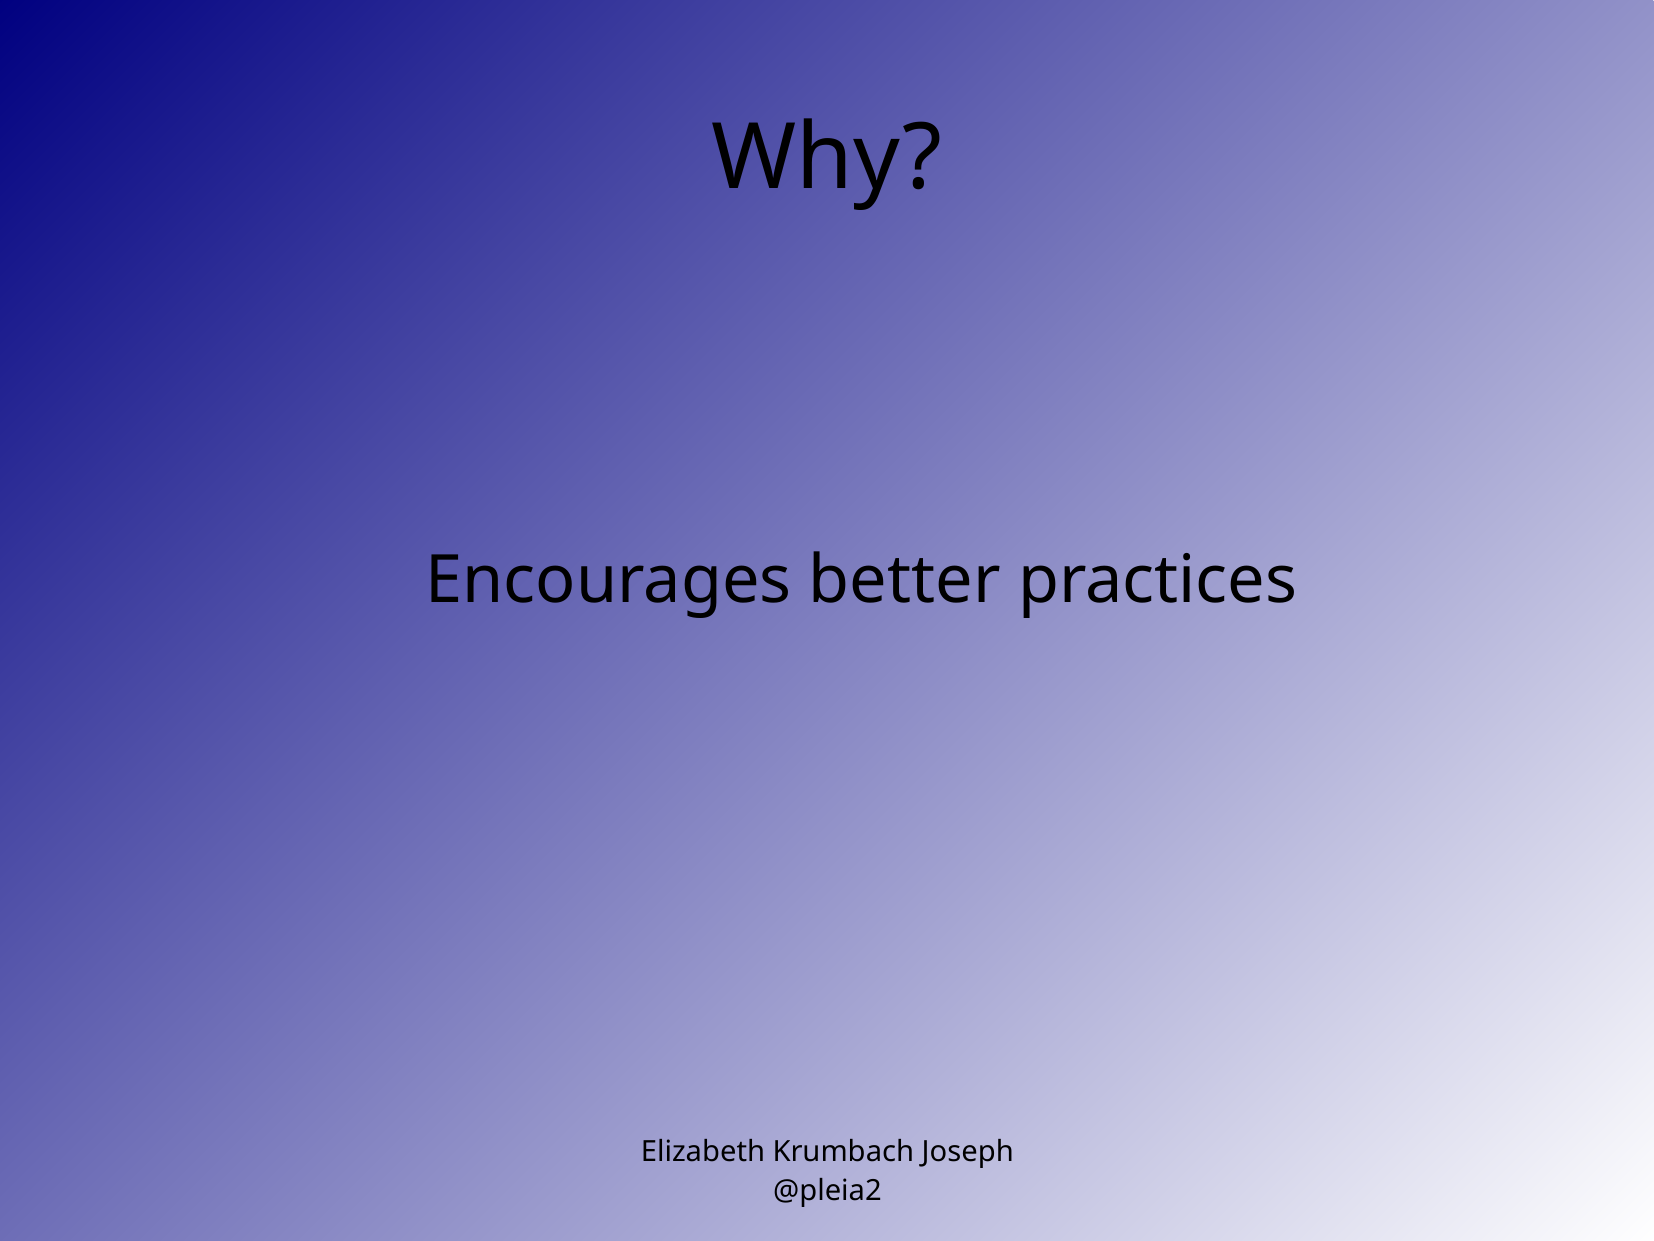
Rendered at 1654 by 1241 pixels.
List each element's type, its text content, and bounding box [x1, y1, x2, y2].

title Why? [82, 49, 1571, 257]
list Encourages better practices [82, 290, 1571, 1010]
